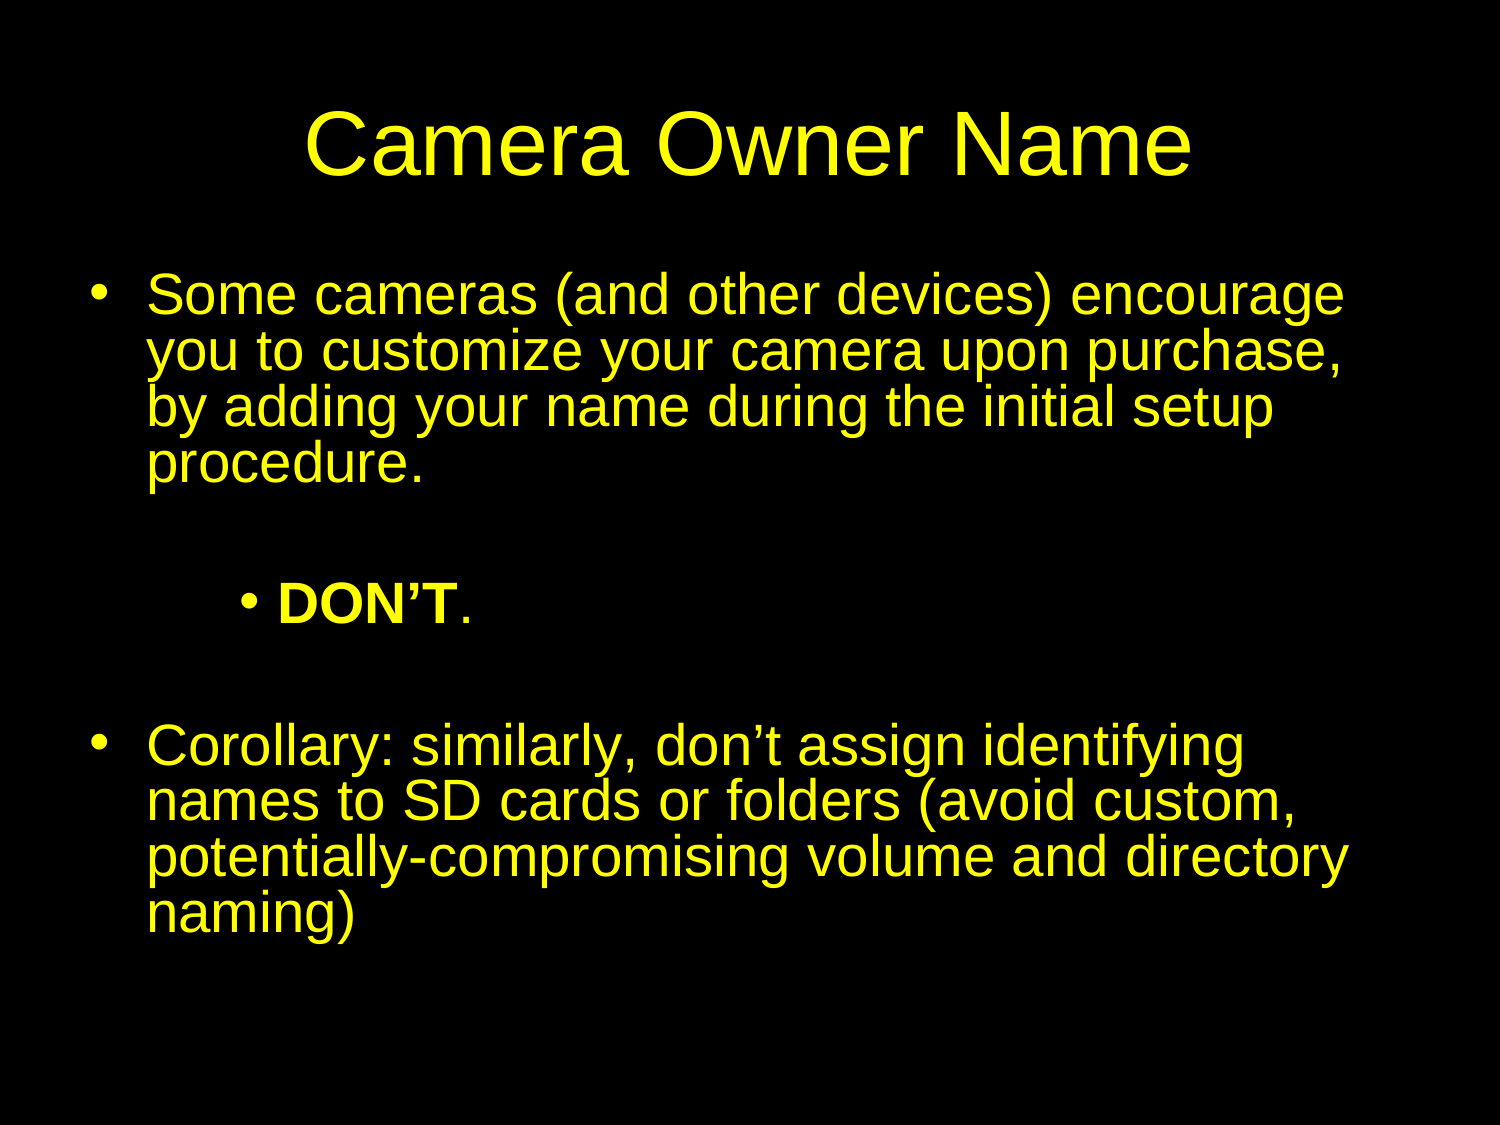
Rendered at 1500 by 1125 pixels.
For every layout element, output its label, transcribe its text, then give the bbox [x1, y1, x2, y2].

list Some cameras (and other devices) encourage you to customize your camera upon purchase, by adding your name during the initial setup procedure. DON’T. Corollary: similarly, don’t assign identifying names to SD cards or folders (avoid custom, potentially-compromising volume and directory naming) [75, 262, 1426, 1006]
title Camera Owner Name [75, 45, 1426, 233]
